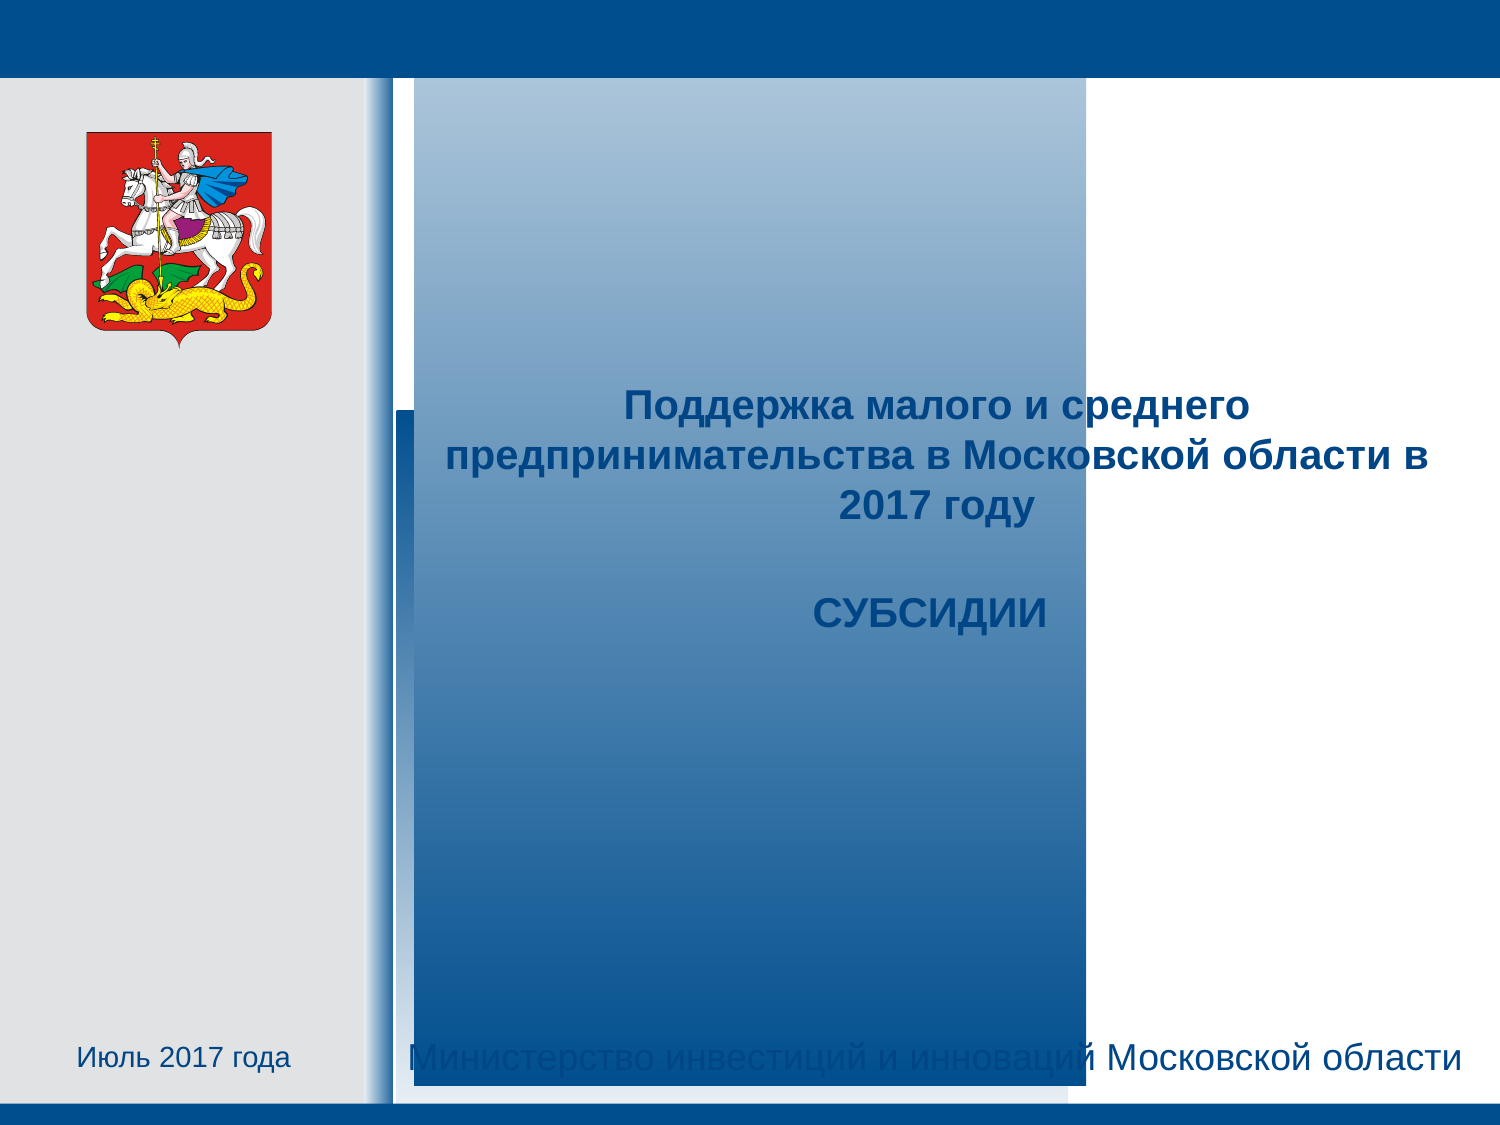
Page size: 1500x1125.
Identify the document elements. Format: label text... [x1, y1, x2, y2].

text_box Июль 2017 года [16, 1030, 351, 1081]
text_box Министерство инвестиций и инноваций Московской области [371, 1015, 1500, 1096]
picture [85, 131, 275, 352]
title Поддержка малого и среднего предпринимательства в Московской области в 2017 году СУБСИДИИ [397, 370, 1477, 724]
